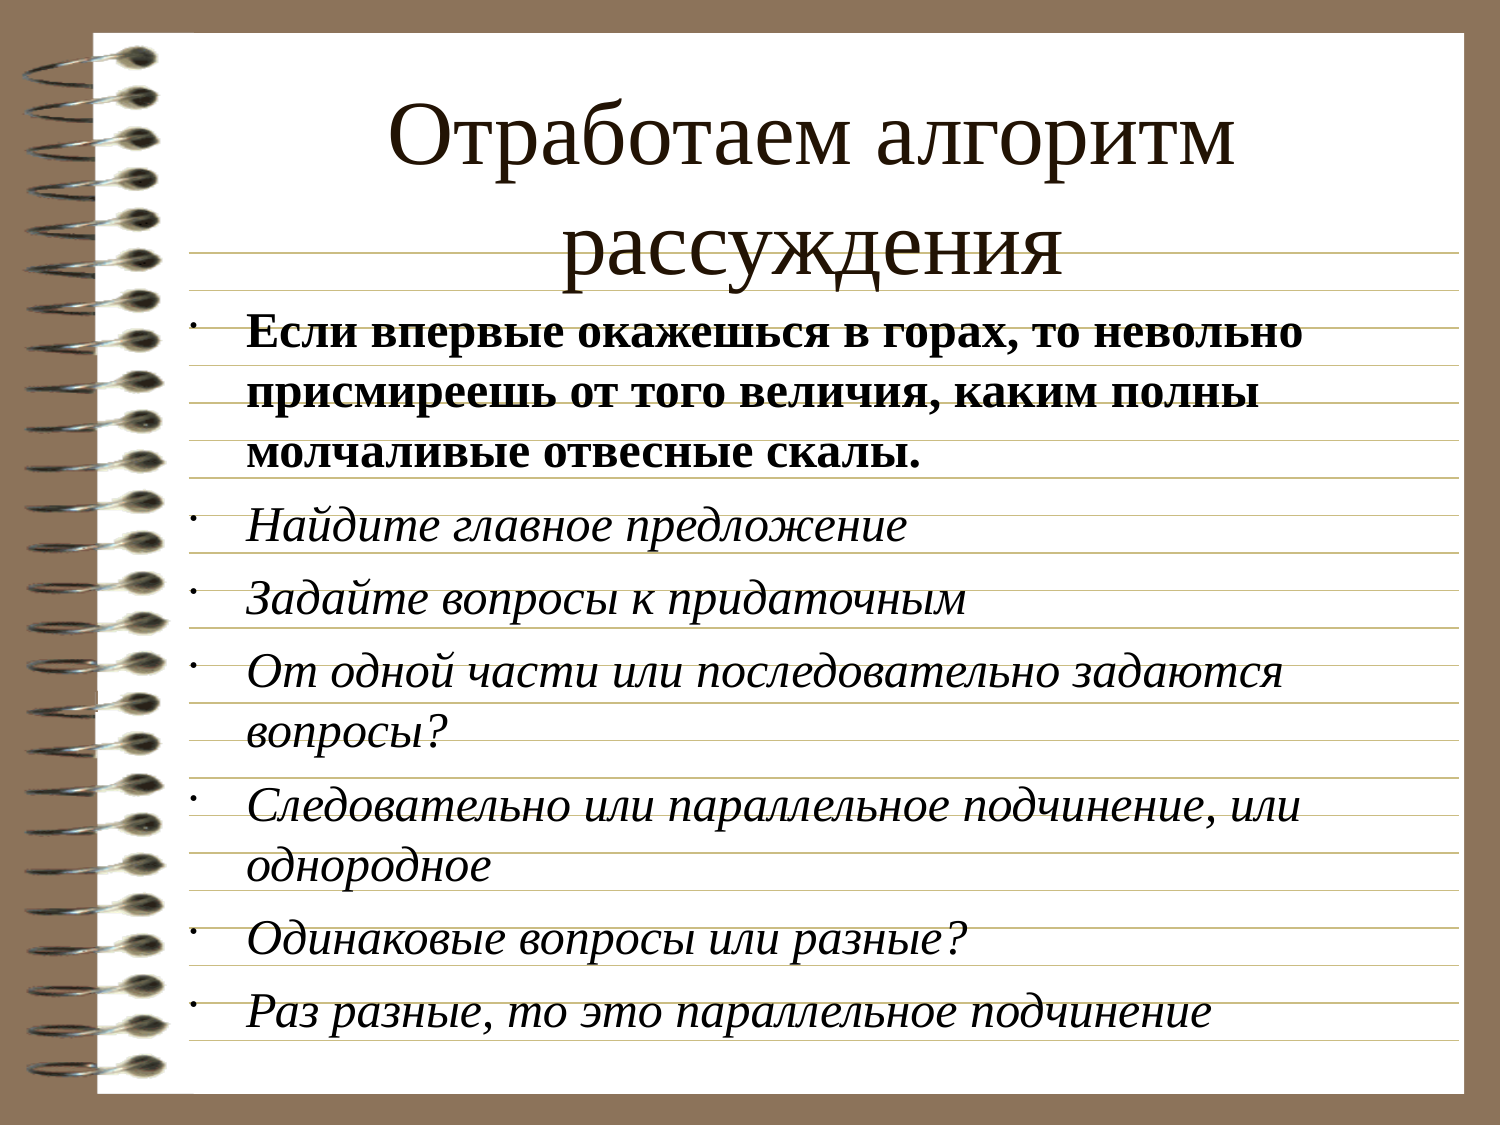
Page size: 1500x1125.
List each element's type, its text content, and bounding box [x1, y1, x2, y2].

title Отработаем алгоритм рассуждения [174, 65, 1450, 254]
list Если впервые окажешься в горах, то невольно присмиреешь от того величия, каким полны молчаливые отвесные скалы. Найдите главное предложение Задайте вопросы к придаточным От одной части или последовательно задаются вопросы? Следовательно или параллельное подчинение, или однородное Одинаковые вопросы или разные? Раз разные, то это параллельное подчинение [174, 290, 1450, 966]
picture [0, 8, 194, 1115]
